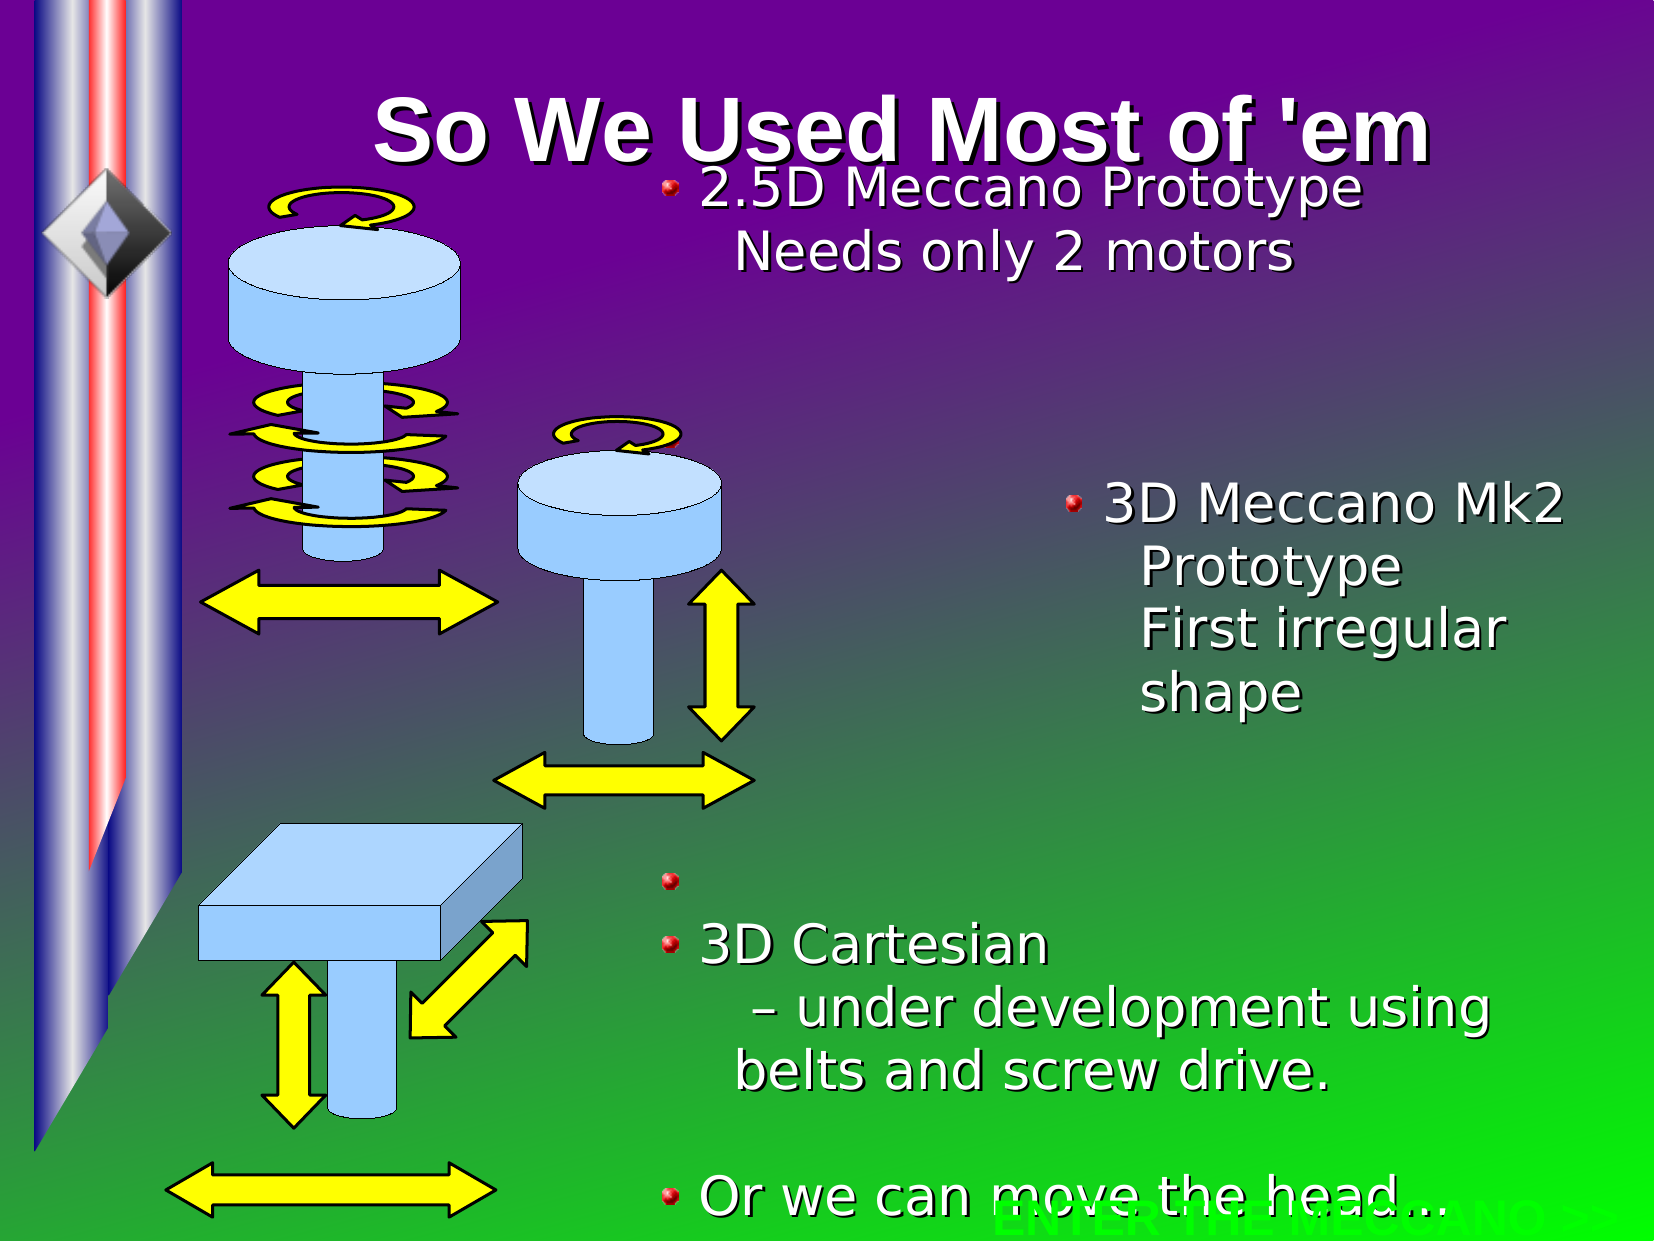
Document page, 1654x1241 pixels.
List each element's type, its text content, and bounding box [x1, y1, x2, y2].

text_box ENTER THE MECCANO >> [600, 1183, 1620, 1241]
subtitle 2.5D Meccano Prototype Needs only 2 motors 3D Meccano Mk2 Prototype First irregular shape 3D Cartesian – under development using belts and screw drive. Or we can move the head... [591, 219, 1643, 1165]
text_box [493, 752, 755, 809]
text_box [198, 823, 528, 1119]
picture [662, 180, 679, 196]
text_box [165, 1162, 496, 1218]
text_box [228, 266, 461, 562]
title So We Used Most of 'em [216, 26, 1536, 234]
text_box [553, 416, 681, 454]
text_box [517, 484, 722, 745]
text_box [688, 570, 755, 741]
text_box [268, 187, 415, 230]
text_box [200, 570, 498, 634]
text_box [261, 962, 326, 1129]
picture [40, 165, 174, 299]
